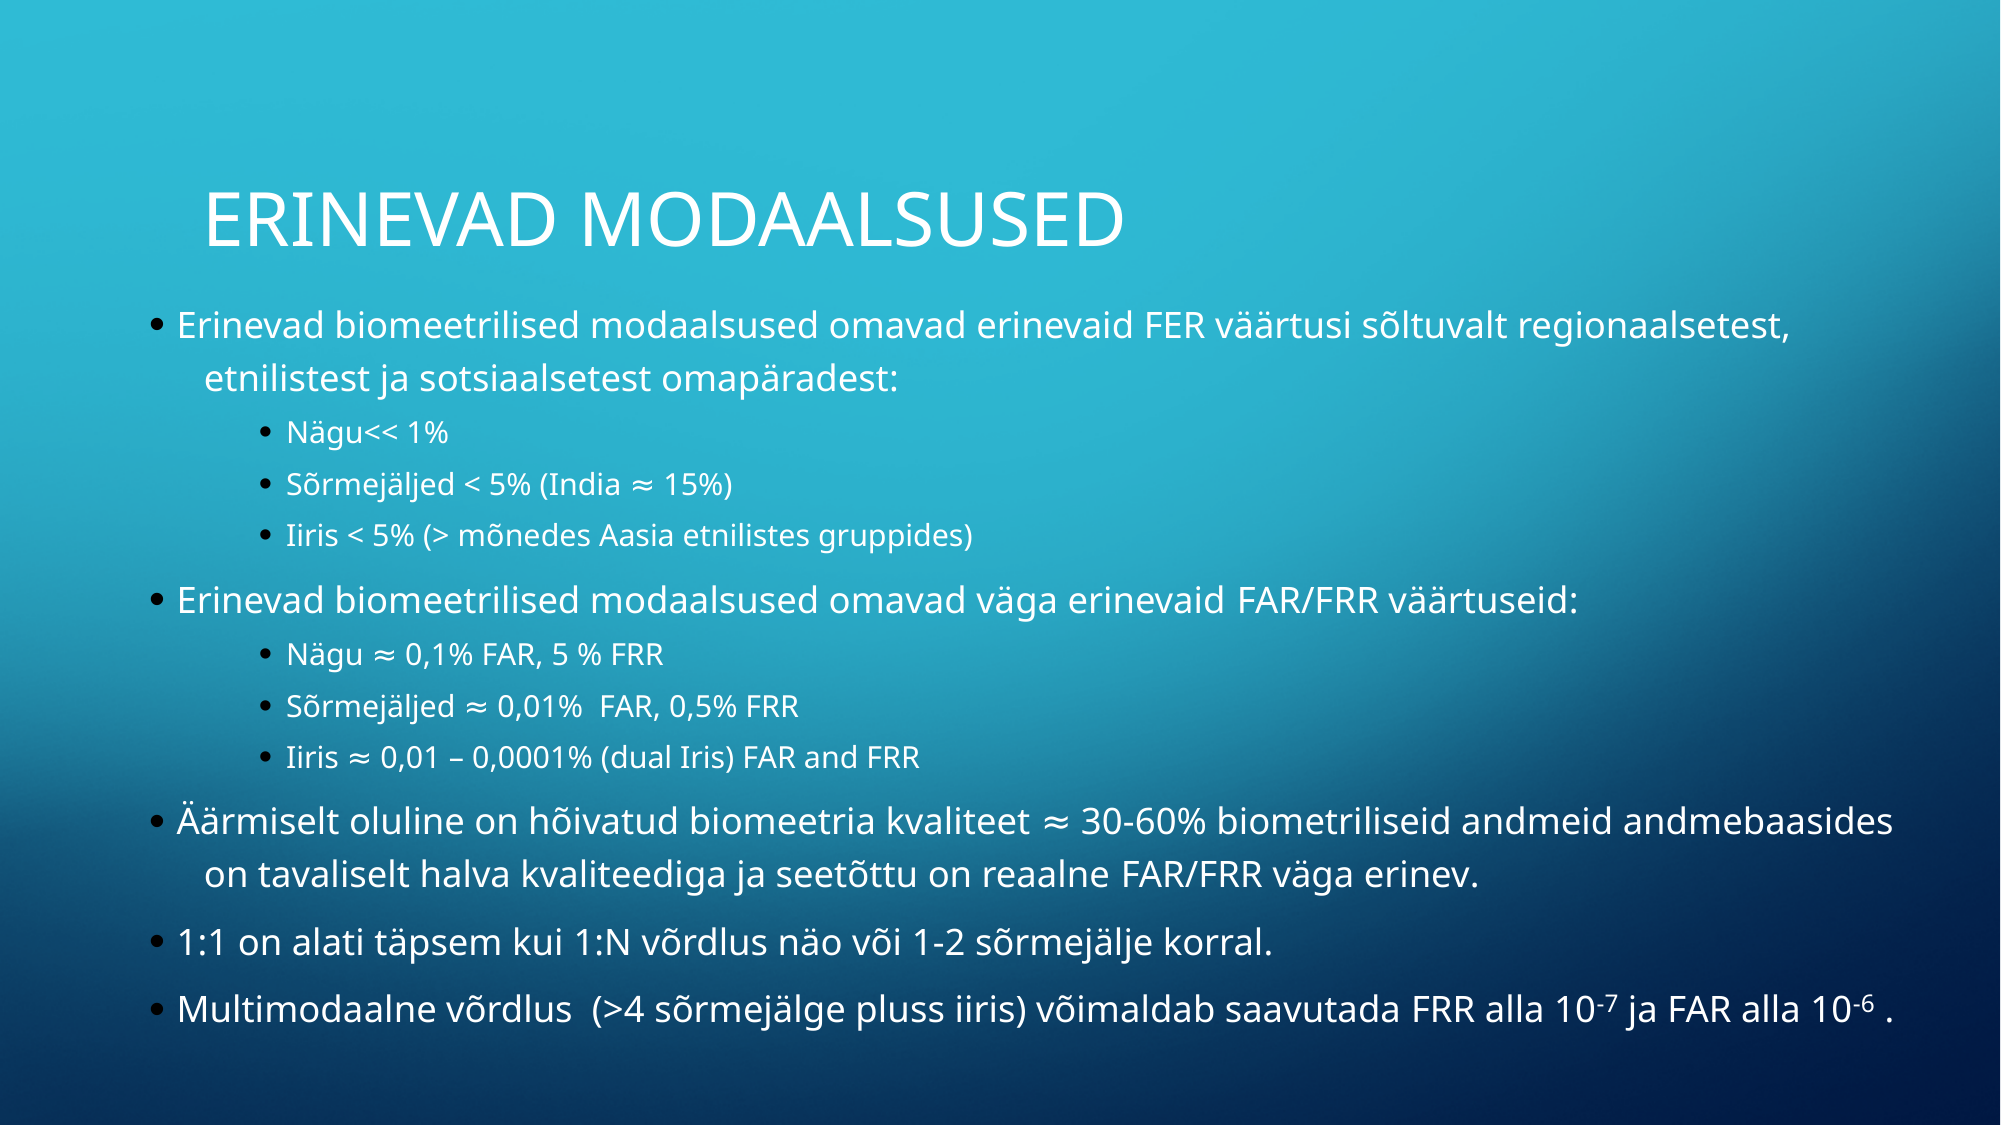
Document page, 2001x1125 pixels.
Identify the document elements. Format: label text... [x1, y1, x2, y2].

title ERINEVAD MODAALSUSED [187, 101, 1813, 286]
list Erinevad biomeetrilised modaalsused omavad erinevaid FER väärtusi sõltuvalt regionaalsetest, etnilistest ja sotsiaalsetest omapäradest: Nägu<< 1% Sõrmejäljed < 5% (India ≈ 15%) Iiris < 5% (> mõnedes Aasia etnilistes gruppides) Erinevad biomeetrilised modaalsused omavad väga erinevaid FAR/FRR väärtuseid: Nägu ≈ 0,1% FAR, 5 % FRR Sõrmejäljed ≈ 0,01% FAR, 0,5% FRR Iiris ≈ 0,01 – 0,0001% (dual Iris) FAR and FRR Äärmiselt oluline on hõivatud biomeetria kvaliteet ≈ 30-60% biometriliseid andmeid andmebaasides on tavaliselt halva kvaliteediga ja seetõttu on reaalne FAR/FRR väga erinev. 1:1 on alati täpsem kui 1:N võrdlus näo või 1-2 sõrmejälje korral. Multimodaalne võrdlus (>4 sõrmejälge pluss iiris) võimaldab saavutada FRR alla 10-7 ja FAR alla 10-6 . [134, 286, 1935, 1051]
